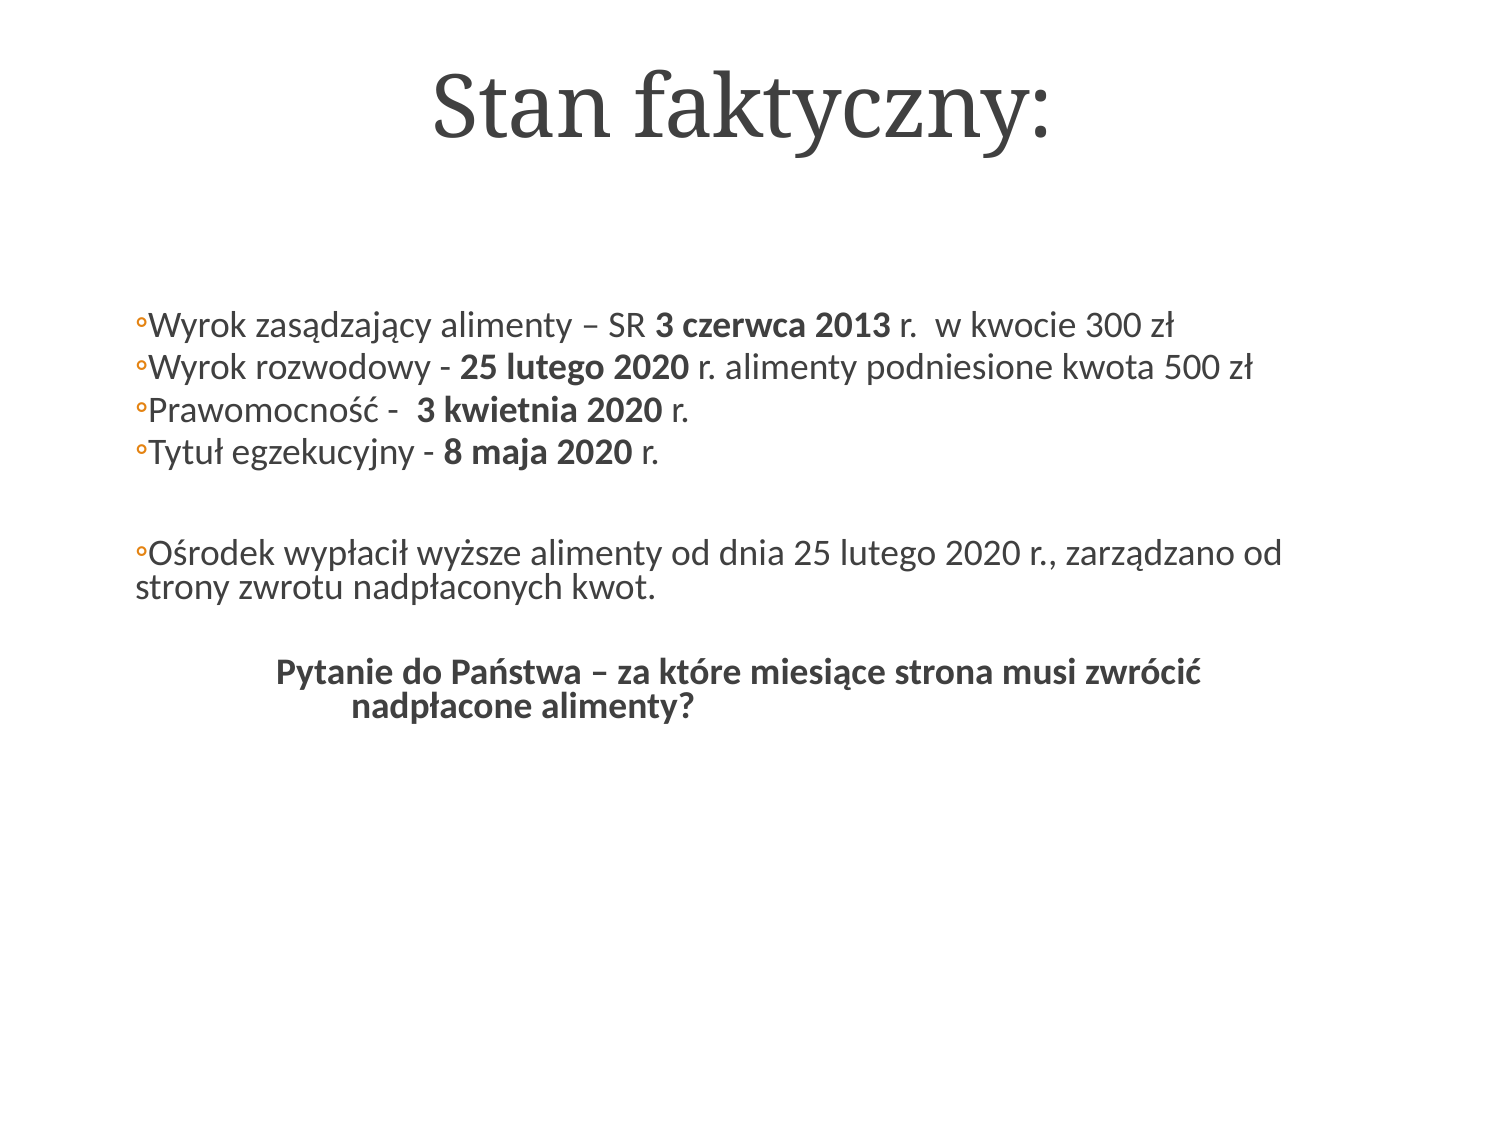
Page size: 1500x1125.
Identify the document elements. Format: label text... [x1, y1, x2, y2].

list Wyrok zasądzający alimenty – SR 3 czerwca 2013 r. w kwocie 300 zł Wyrok rozwodowy - 25 lutego 2020 r. alimenty podniesione kwota 500 zł Prawomocność - 3 kwietnia 2020 r. Tytuł egzekucyjny - 8 maja 2020 r. Ośrodek wypłacił wyższe alimenty od dnia 25 lutego 2020 r., zarządzano od strony zwrotu nadpłaconych kwot. Pytanie do Państwa – za które miesiące strona musi zwrócić nadpłacone alimenty? [135, 302, 1373, 963]
title Stan faktyczny: [135, 47, 1373, 285]
